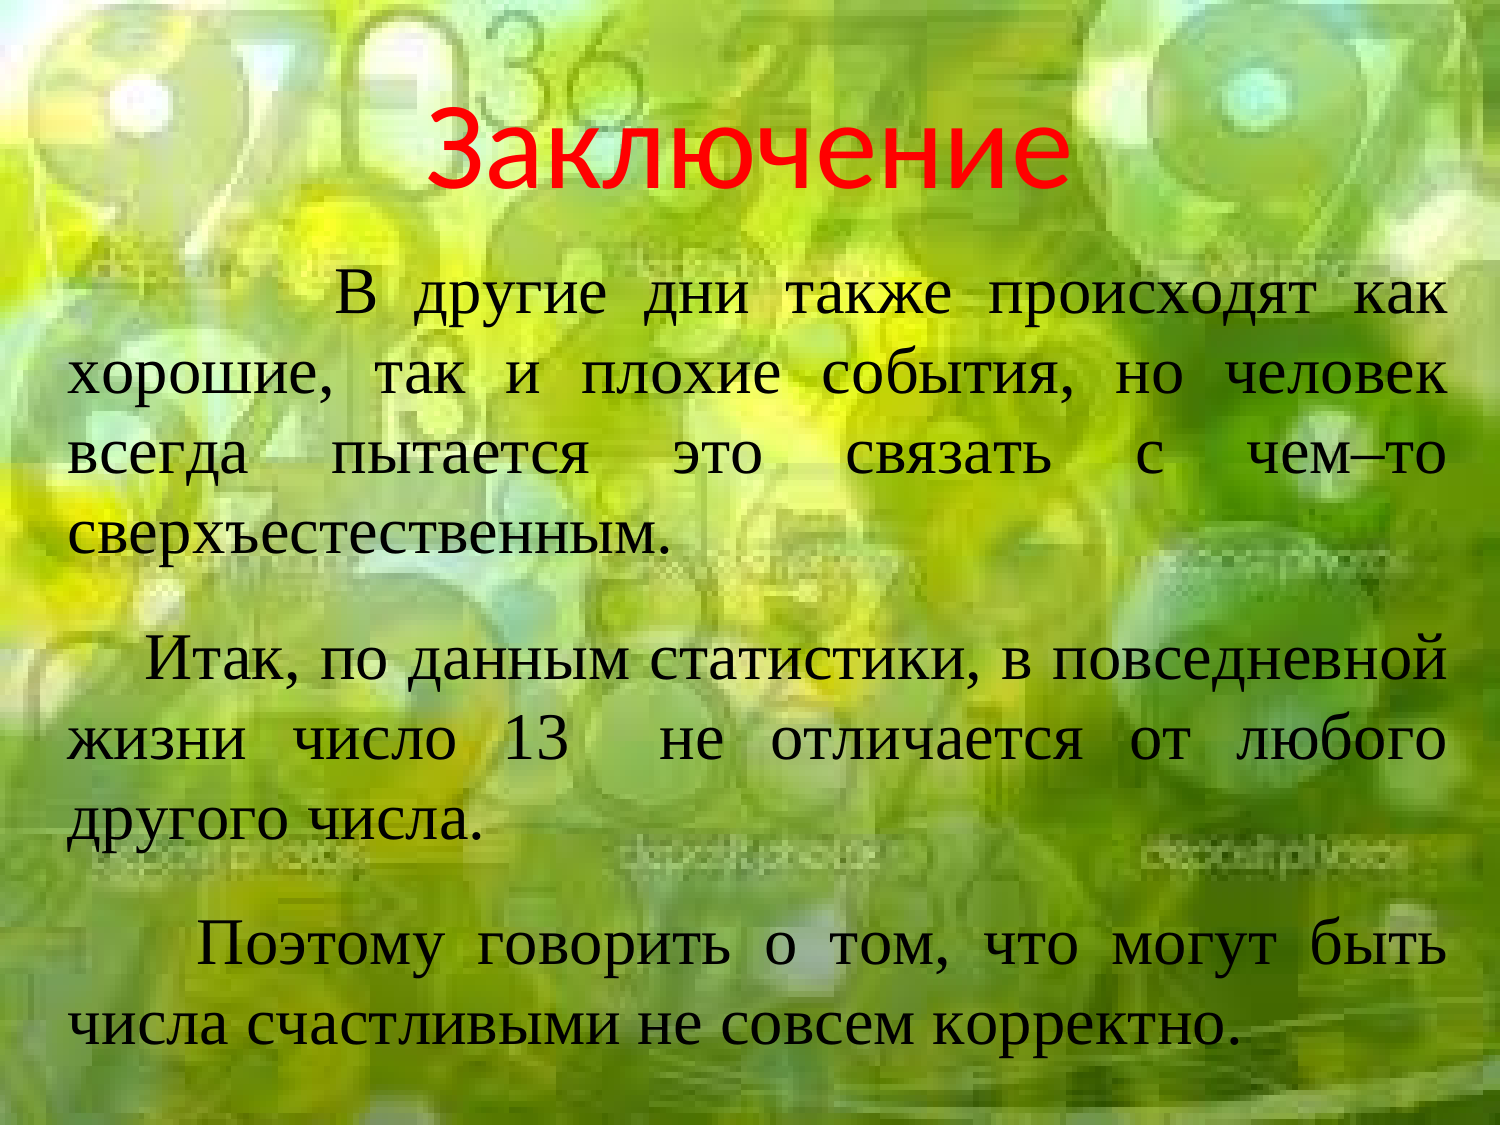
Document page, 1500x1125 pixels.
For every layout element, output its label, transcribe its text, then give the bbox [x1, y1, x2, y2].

title Заключение [75, 45, 1426, 233]
picture [0, 0, 1500, 1125]
text_box В другие дни также происходят как хорошие, так и плохие события, но человек всегда пытается это связать с чем–то сверхъестественным. Итак, по данным статистики, в повседневной жизни число 13 не отличается от любого другого числа. Поэтому говорить о том, что могут быть числа счастливыми не совсем корректно. [53, 239, 1465, 1125]
